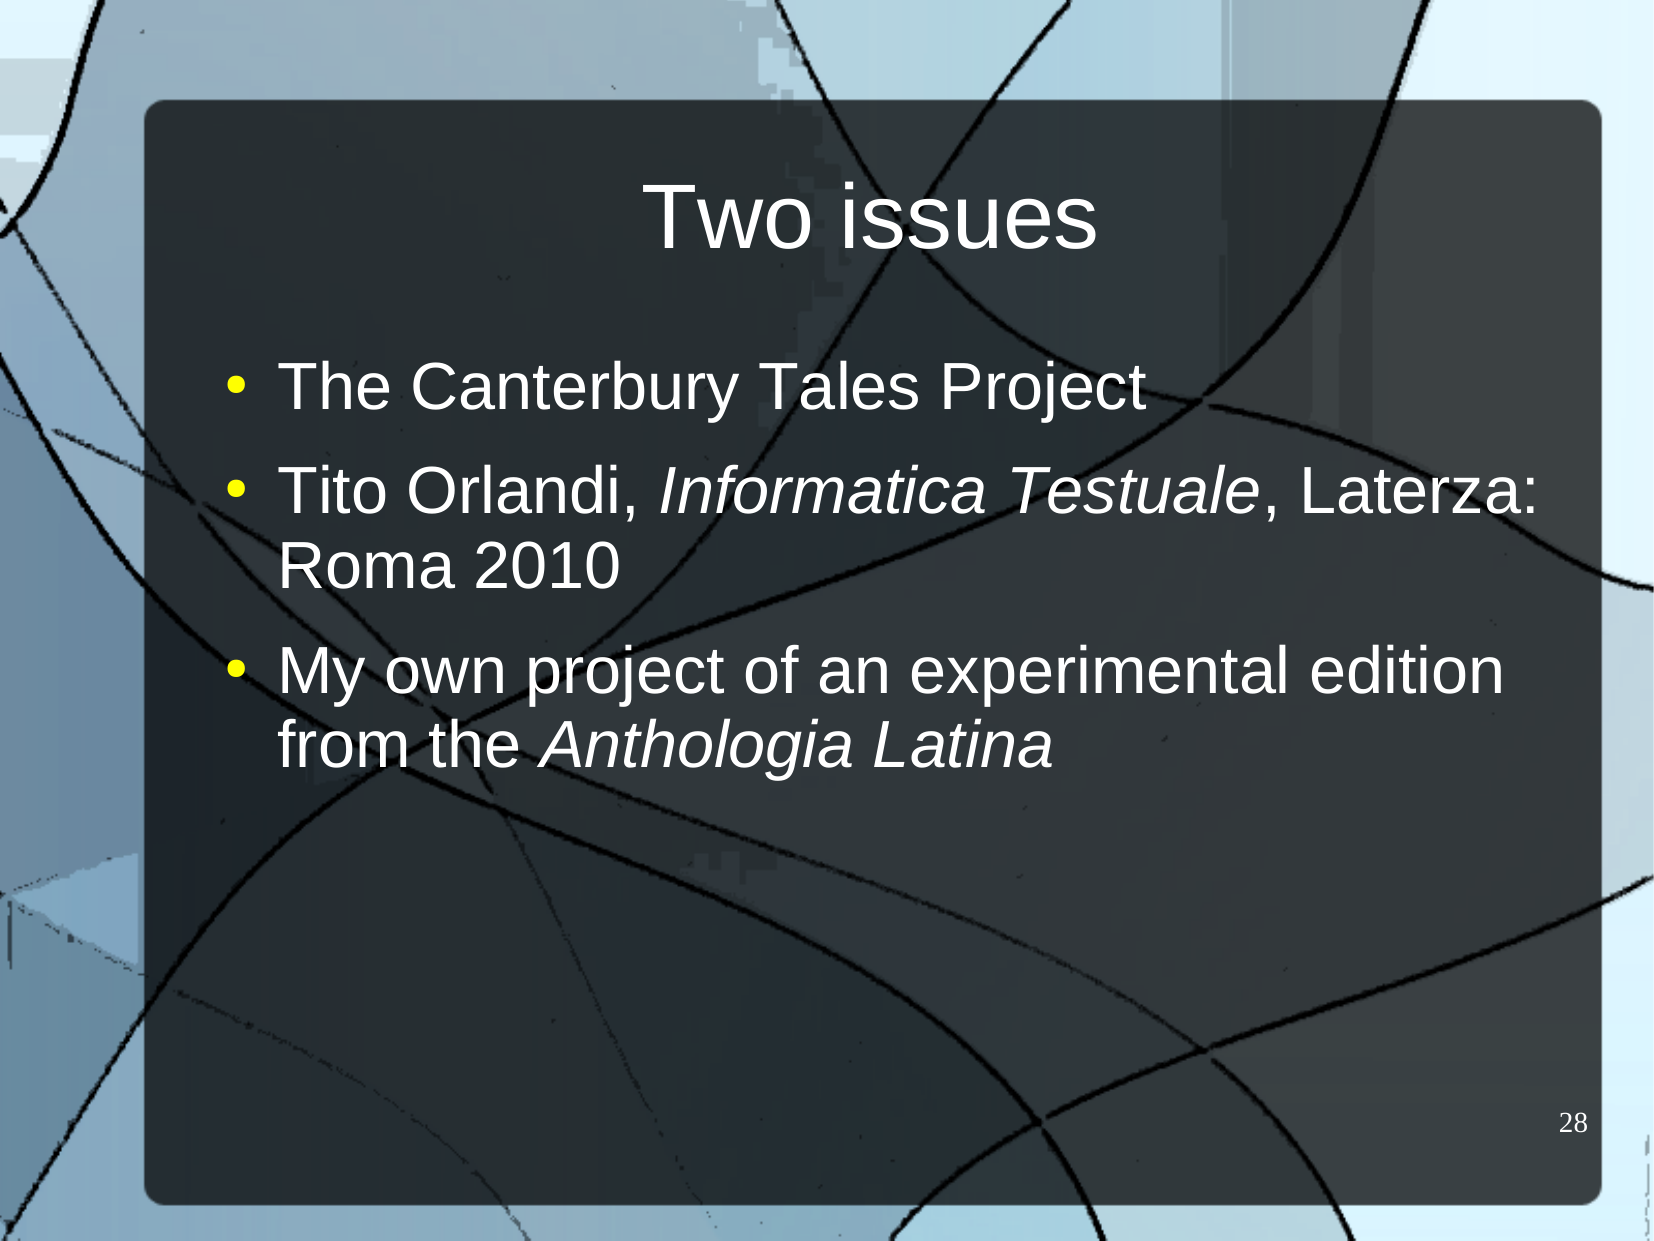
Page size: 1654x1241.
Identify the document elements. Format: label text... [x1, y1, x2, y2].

title Two issues [159, 108, 1583, 325]
picture [0, 0, 1654, 1241]
list The Canterbury Tales Project Tito Orlandi, Informatica Testuale, Laterza: Roma 2010 My own project of an experimental edition from the Anthologia Latina [206, 349, 1571, 1069]
